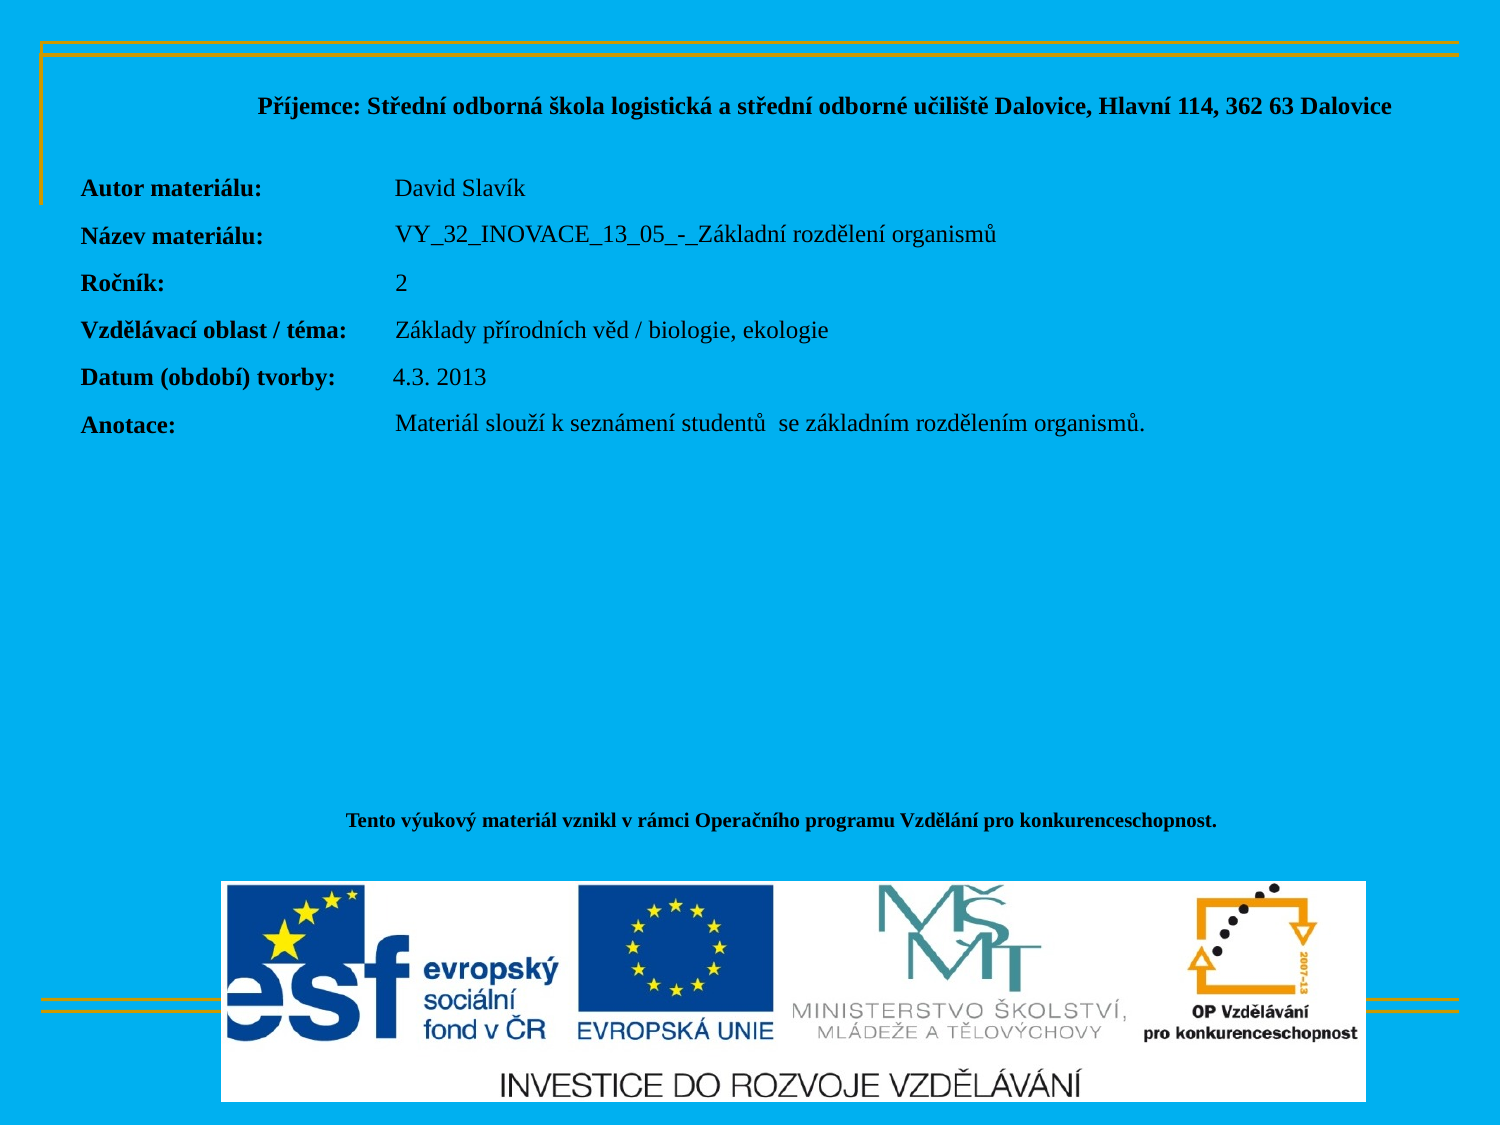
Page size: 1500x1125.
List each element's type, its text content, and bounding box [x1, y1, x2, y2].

text_box Datum (období) tvorby: [65, 353, 361, 399]
text_box Tento výukový materiál vznikl v rámci Operačního programu Vzdělání pro konkurenceschopnost. [92, 798, 1472, 840]
text_box Materiál slouží k seznámení studentů se základním rozdělením organismů. [379, 398, 1413, 445]
text_box Základy přírodních věd / biologie, ekologie [379, 306, 1472, 352]
text_box Název materiálu: [65, 211, 379, 257]
text_box Ročník: [65, 258, 184, 305]
text_box 4.3. 2013 [378, 353, 547, 399]
text_box 2 [336, 258, 547, 305]
text_box Anotace: [65, 400, 220, 446]
text_box David Slavík [360, 164, 794, 210]
picture [221, 882, 1366, 1101]
text_box Autor materiálu: [65, 164, 360, 210]
text_box VY_32_INOVACE_13_05_-_Základní rozdělení organismů [379, 209, 1444, 256]
text_box Vzdělávací oblast / téma: [65, 306, 373, 352]
text_box Příjemce: Střední odborná škola logistická a střední odborné učiliště Dalovice, Hlavní 114, 362 63 Dalovice [242, 81, 1444, 128]
